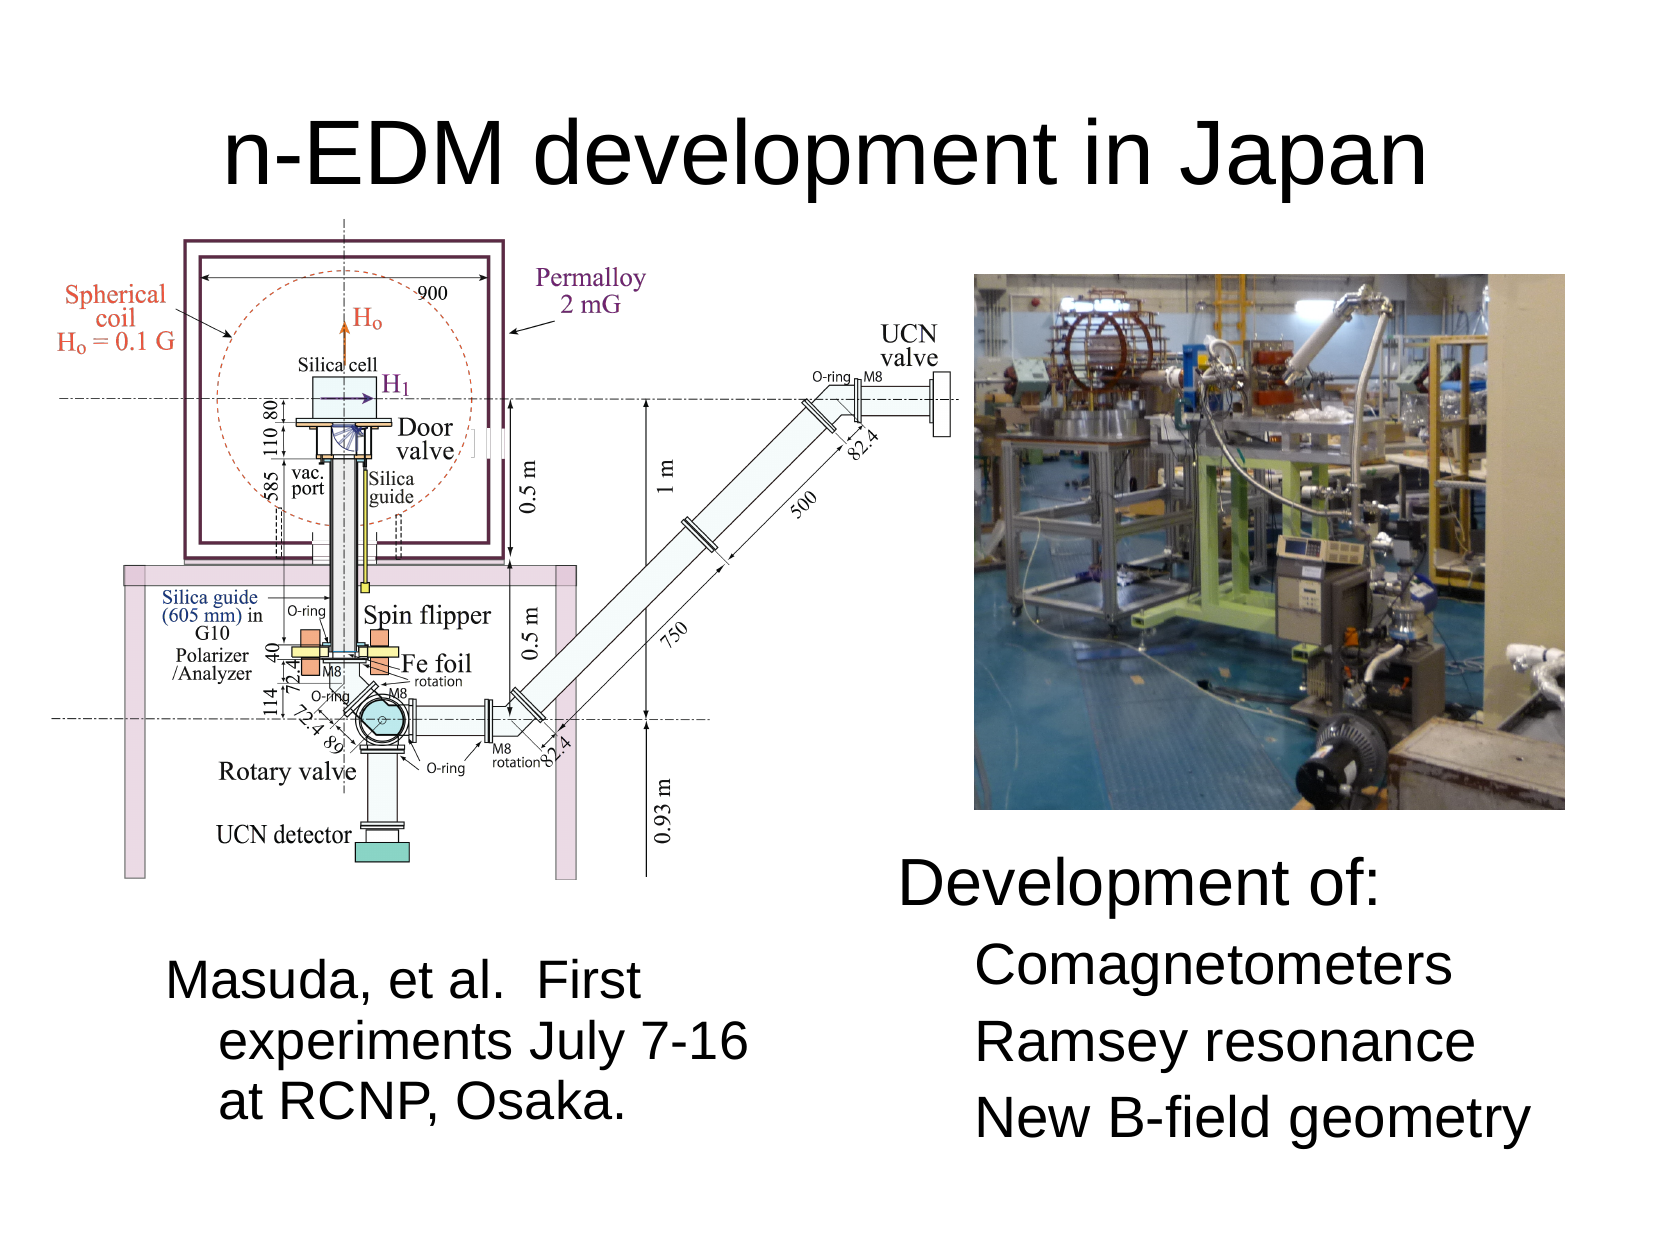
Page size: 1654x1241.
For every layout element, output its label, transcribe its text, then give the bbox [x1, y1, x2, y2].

list Masuda, et al. First experiments July 7-16 at RCNP, Osaka. [147, 949, 798, 1152]
title n-EDM development in Japan [82, 56, 1571, 250]
list Development of: Comagnetometers Ramsey resonance New B-field geometry [879, 845, 1595, 1182]
picture [35, 211, 1565, 880]
